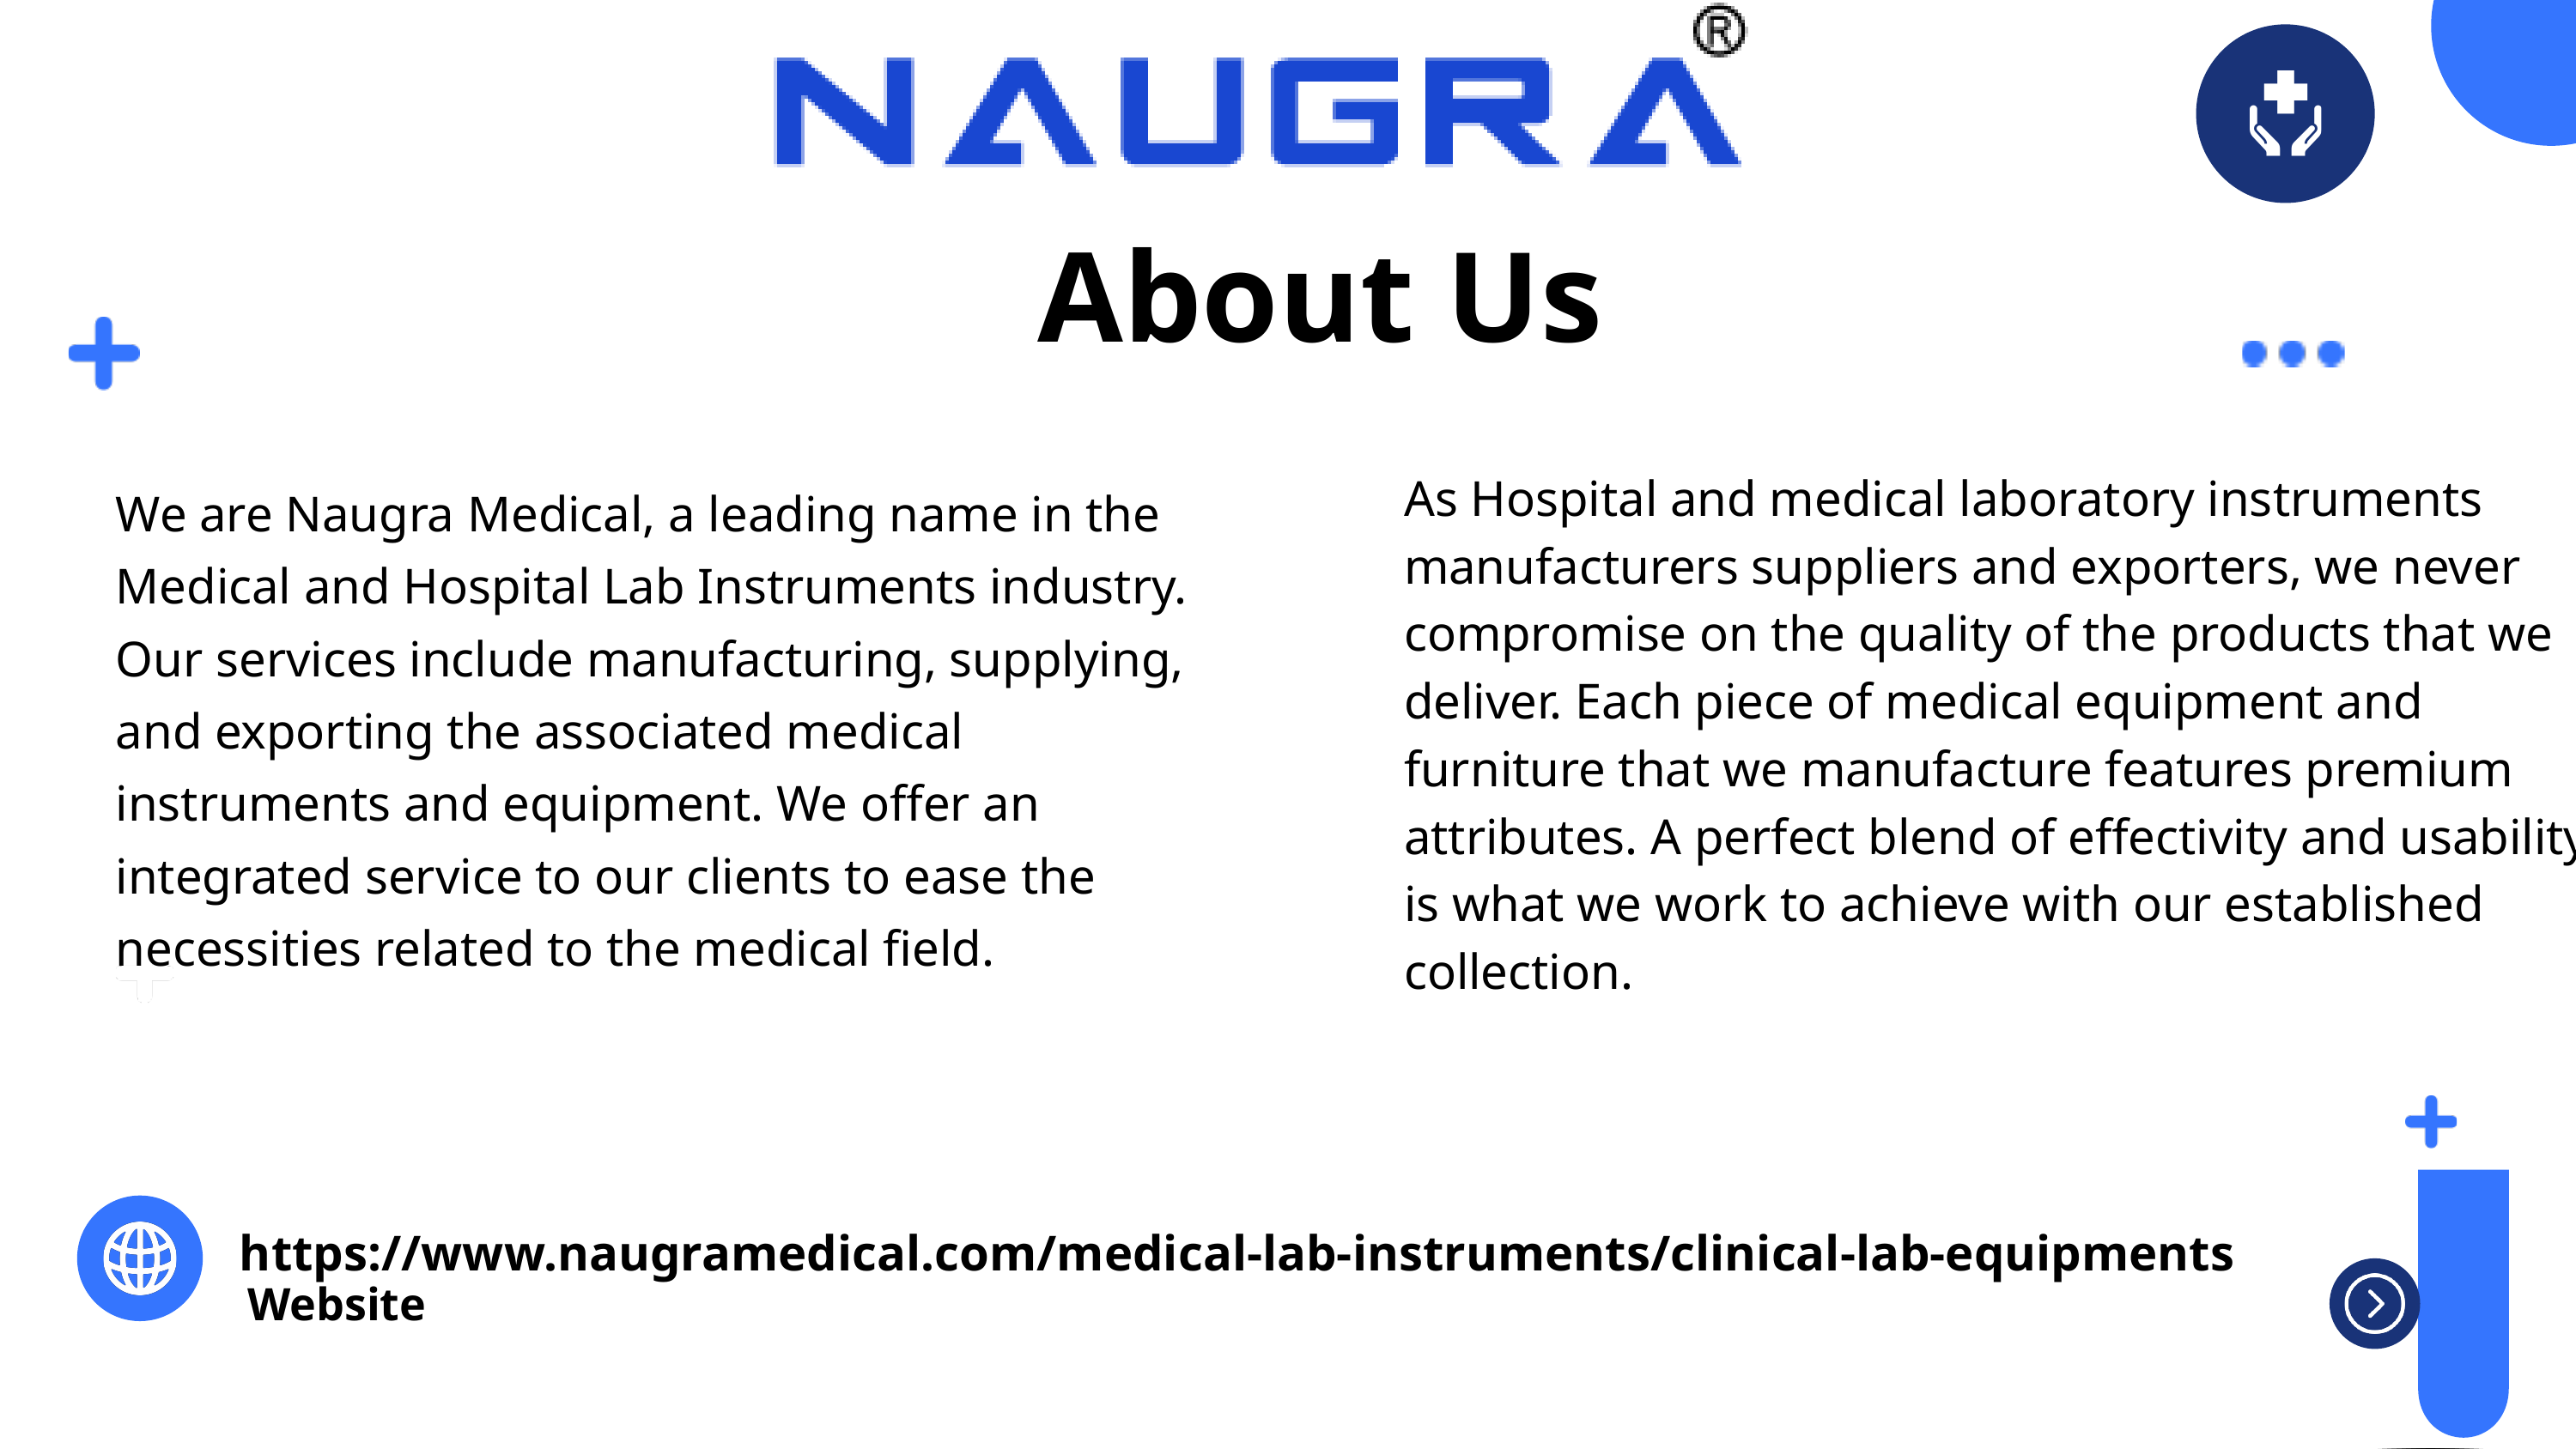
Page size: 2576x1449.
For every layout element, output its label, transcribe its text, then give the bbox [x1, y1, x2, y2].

text_box As Hospital and medical laboratory instruments manufacturers suppliers and exporters, we never compromise on the quality of the products that we deliver. Each piece of medical equipment and furniture that we manufacture features premium attributes. A perfect blend of effectivity and usability is what we work to achieve with our established collection. [1403, 458, 2576, 1067]
text_box [2405, 1095, 2458, 1149]
text_box [2431, 0, 2576, 146]
text_box Website [247, 1281, 493, 1330]
text_box [76, 1195, 204, 1322]
text_box We are Naugra Medical, a leading name in the Medical and Hospital Lab Instruments industry. Our services include manufacturing, supplying, and exporting the associated medical instruments and equipment. We offer an integrated service to our clients to ease the necessities related to the medical field. [115, 469, 1219, 976]
text_box [2242, 341, 2345, 367]
text_box About Us [810, 217, 1830, 367]
text_box [115, 976, 174, 1003]
text_box [2329, 1169, 2509, 1438]
text_box [768, 0, 1762, 172]
text_box https://www.naugramedical.com/medical-lab-instruments/clinical-lab-equipments [239, 1220, 2336, 1281]
text_box [68, 317, 140, 391]
text_box [2196, 24, 2375, 203]
